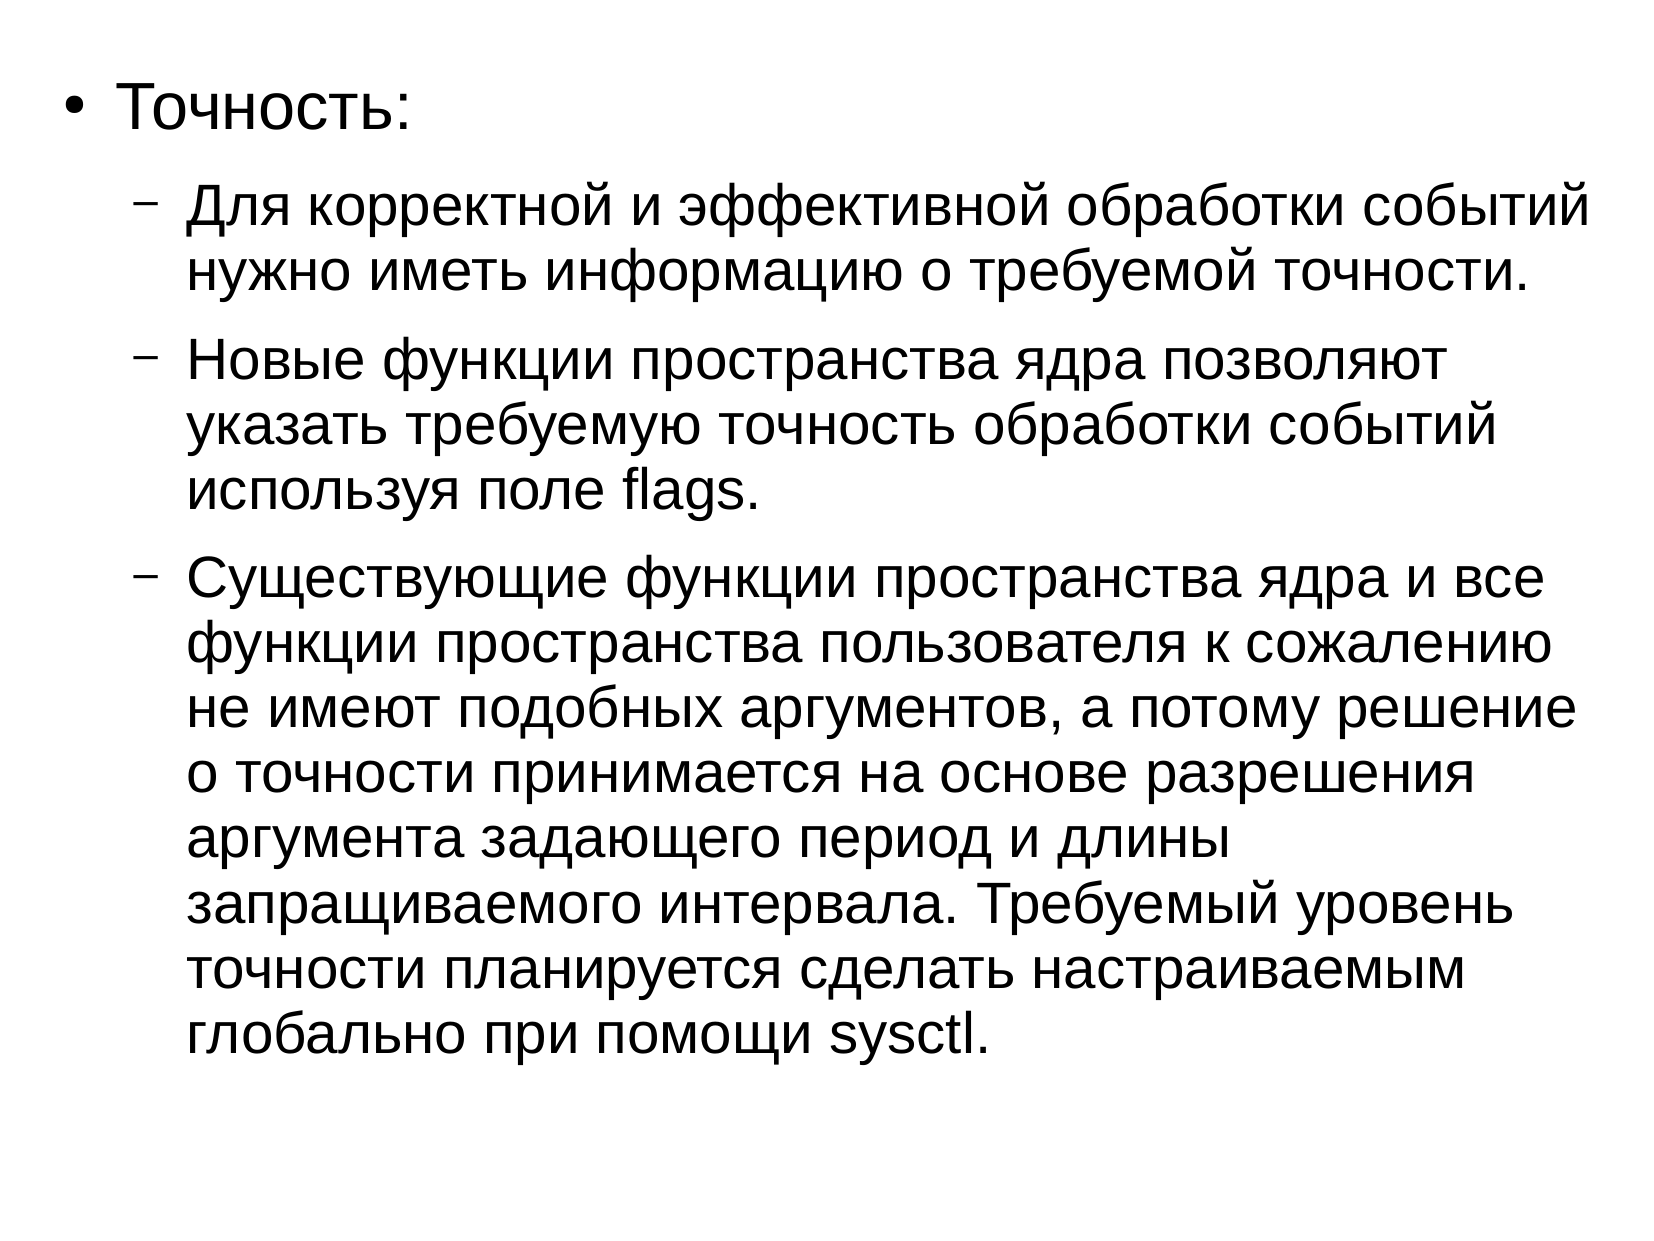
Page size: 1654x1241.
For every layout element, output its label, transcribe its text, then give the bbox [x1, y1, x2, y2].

list Точность: Для корректной и эффективной обработки событий нужно иметь информацию о требуемой точности. Новые функции пространства ядра позволяют указать требуемую точность обработки событий используя поле flags. Существующие функции пространства ядра и все функции пространства пользователя к сожалению не имеют подобных аргументов, а потому решение о точности принимается на основе разрешения аргумента задающего период и длины запращиваемого интервала. Требуемый уровень точности планируется сделать настраиваемым глобально при помощи sysctl. [45, 68, 1621, 1221]
